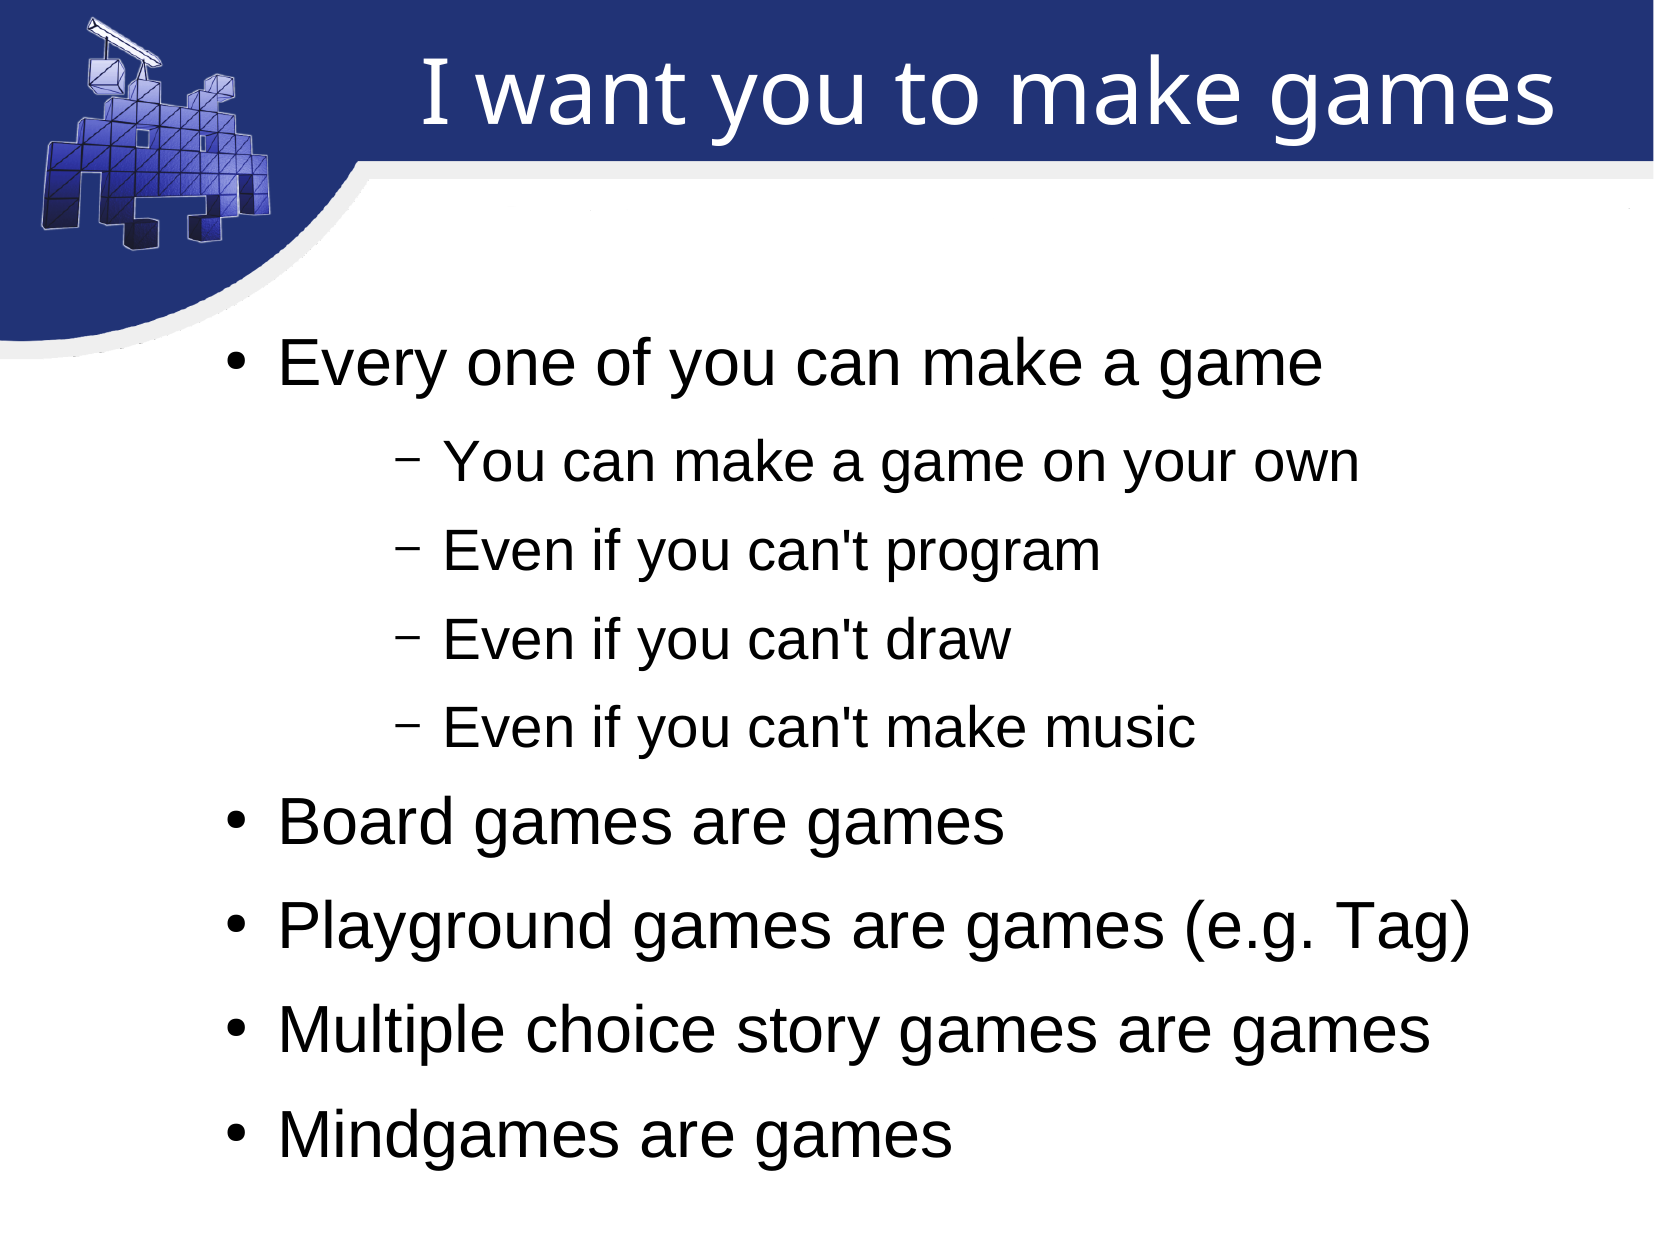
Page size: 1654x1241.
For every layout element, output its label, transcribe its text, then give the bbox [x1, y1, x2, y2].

title I want you to make games [354, 35, 1625, 142]
picture [0, 0, 1654, 443]
list Every one of you can make a game You can make a game on your own Even if you can't program Even if you can't draw Even if you can't make music Board games are games Playground games are games (e.g. Tag) Multiple choice story games are games Mindgames are games [206, 324, 1595, 1172]
